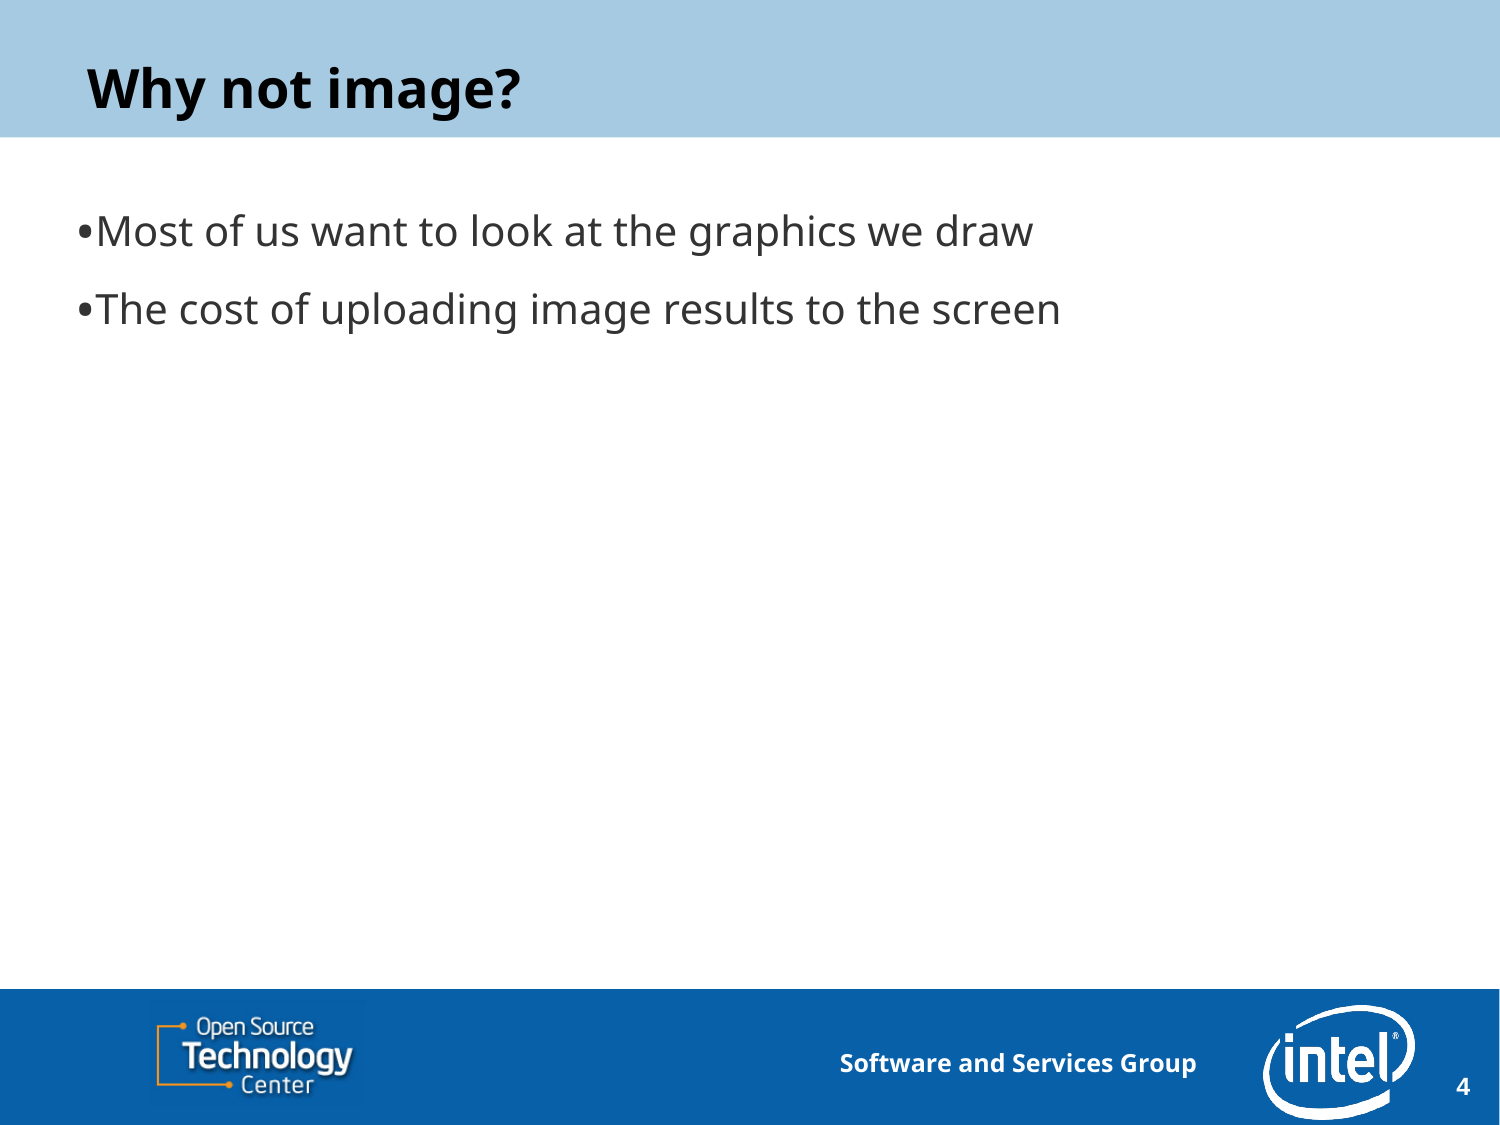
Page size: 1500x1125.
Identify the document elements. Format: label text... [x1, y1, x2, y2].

picture [150, 999, 365, 1106]
list Most of us want to look at the graphics we draw The cost of uploading image results to the screen [74, 202, 1425, 930]
title Why not image? [87, 44, 1446, 131]
picture [1263, 1005, 1415, 1120]
